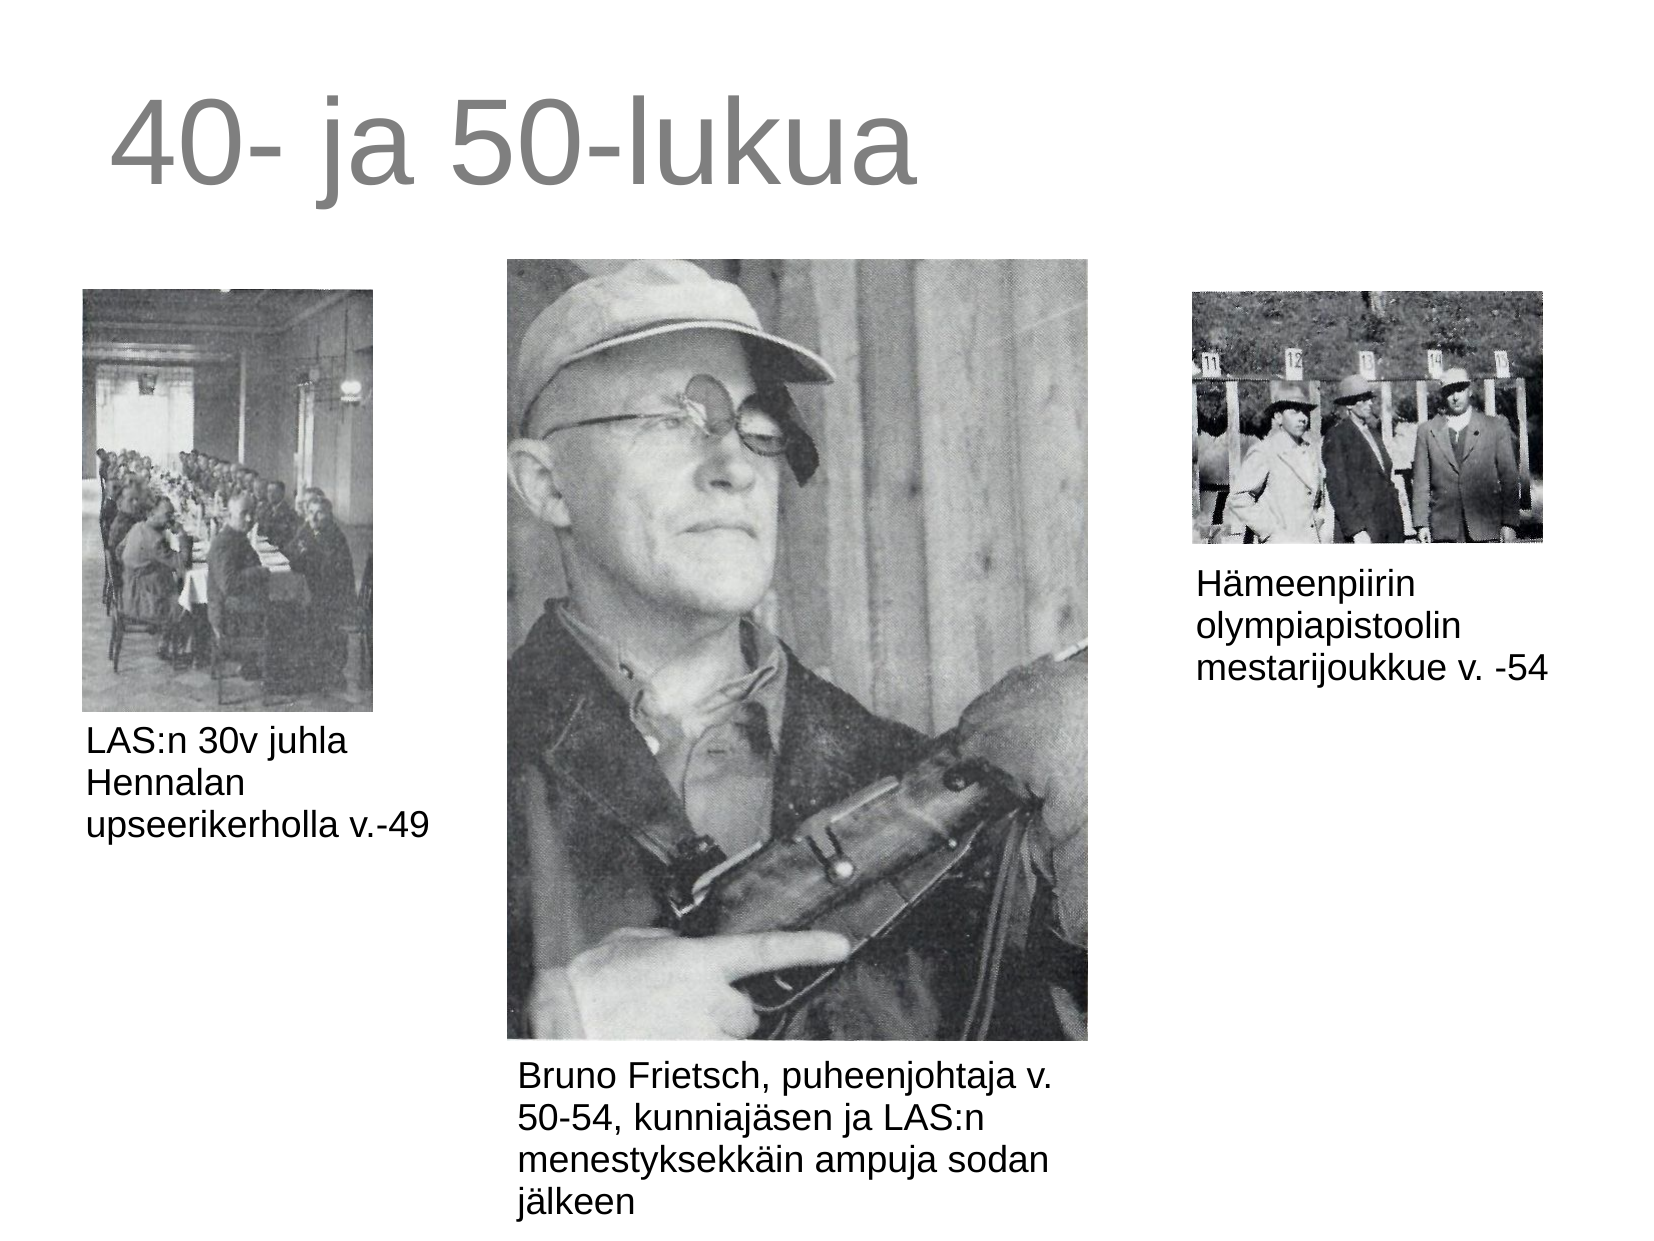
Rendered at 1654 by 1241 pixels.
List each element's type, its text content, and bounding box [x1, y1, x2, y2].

picture [507, 259, 1088, 1041]
text_box LAS:n 30v juhla Hennalan upseerikerholla v.-49 [70, 711, 449, 937]
picture [82, 289, 373, 711]
picture [1192, 291, 1543, 544]
title 40- ja 50-lukua [82, 5, 945, 279]
text_box Hämeenpiirin olympiapistoolin mestarijoukkue v. -54 [1181, 555, 1571, 738]
text_box Bruno Frietsch, puheenjohtaja v. 50-54, kunniajäsen ja LAS:n menestyksekkäin ampuja sodan jälkeen [502, 1047, 1082, 1231]
